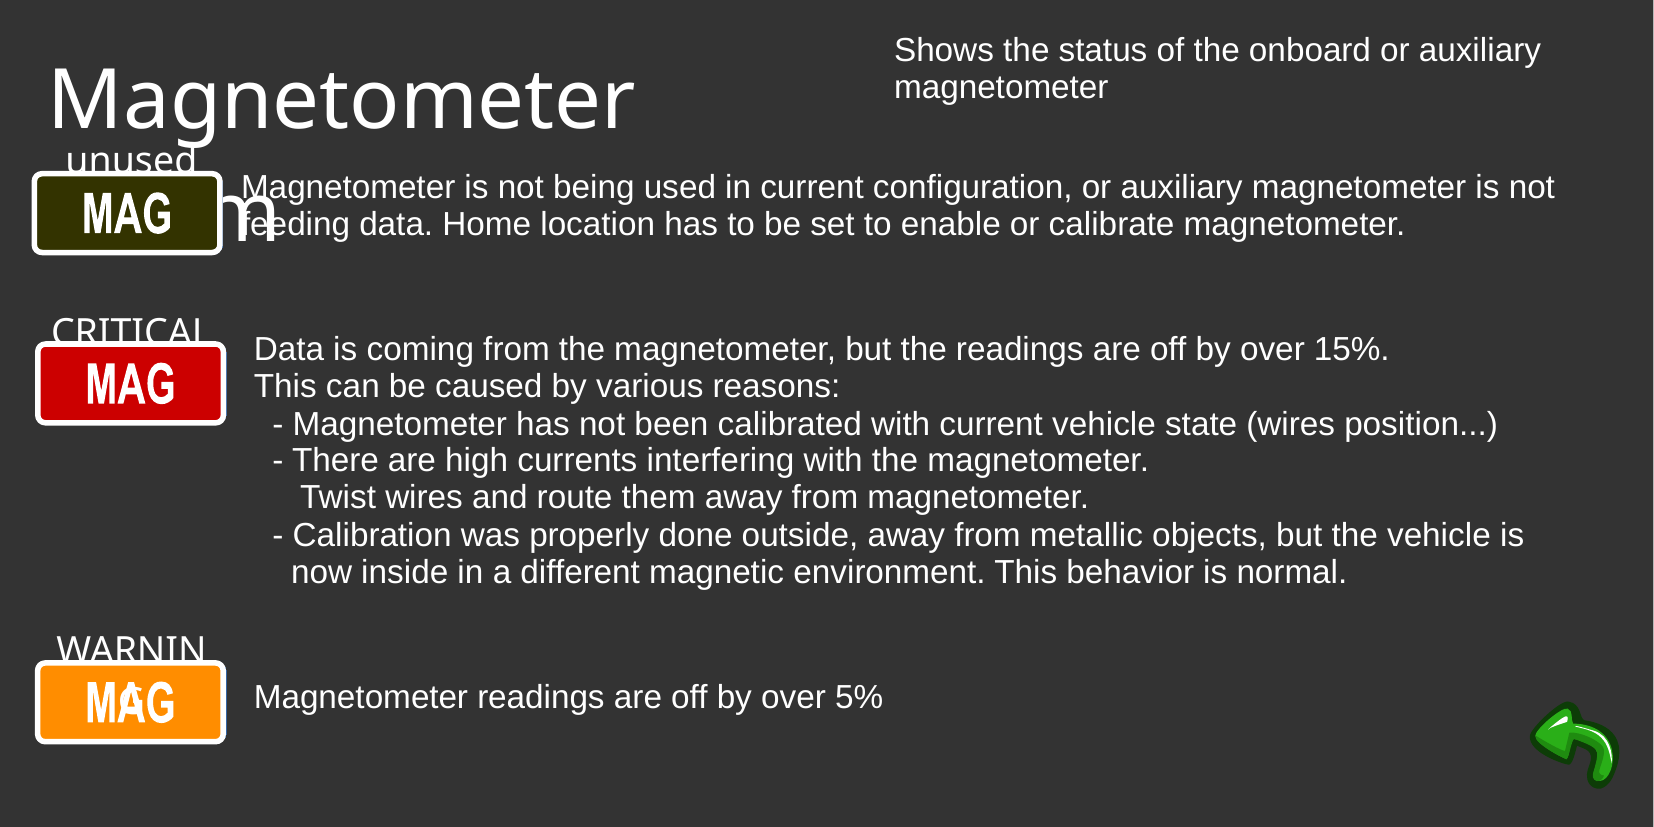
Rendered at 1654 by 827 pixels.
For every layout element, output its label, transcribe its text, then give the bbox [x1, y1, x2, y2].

text_box Magnetometer is not being used in current configuration, or auxiliary magnetometer is not feeding data. Home location has to be set to enable or calibrate magnetometer. [240, 168, 1571, 243]
text_box CRITICAL [35, 297, 227, 334]
picture [1522, 698, 1623, 799]
text_box Shows the status of the onboard or auxiliary magnetometer [898, 31, 1654, 107]
picture [28, 653, 233, 752]
text_box Magnetometer readings are off by over 5% [253, 665, 1584, 730]
picture [24, 164, 230, 262]
text_box Magnetometer Alarm [33, 31, 898, 120]
text_box WARNING [35, 616, 227, 653]
picture [28, 334, 233, 433]
text_box Data is coming from the magnetometer, but the readings are off by over 15%. This can be caused by various reasons: - Magnetometer has not been calibrated with current vehicle state (wires position...) - There are high currents interfering with the magnetometer. Twist wires and route them away from magnetometer. - Calibration was properly done outside, away from metallic objects, but the vehicle is now inside in a different magnetic environment. This behavior is normal. [253, 330, 1584, 628]
text_box unused [36, 126, 227, 164]
